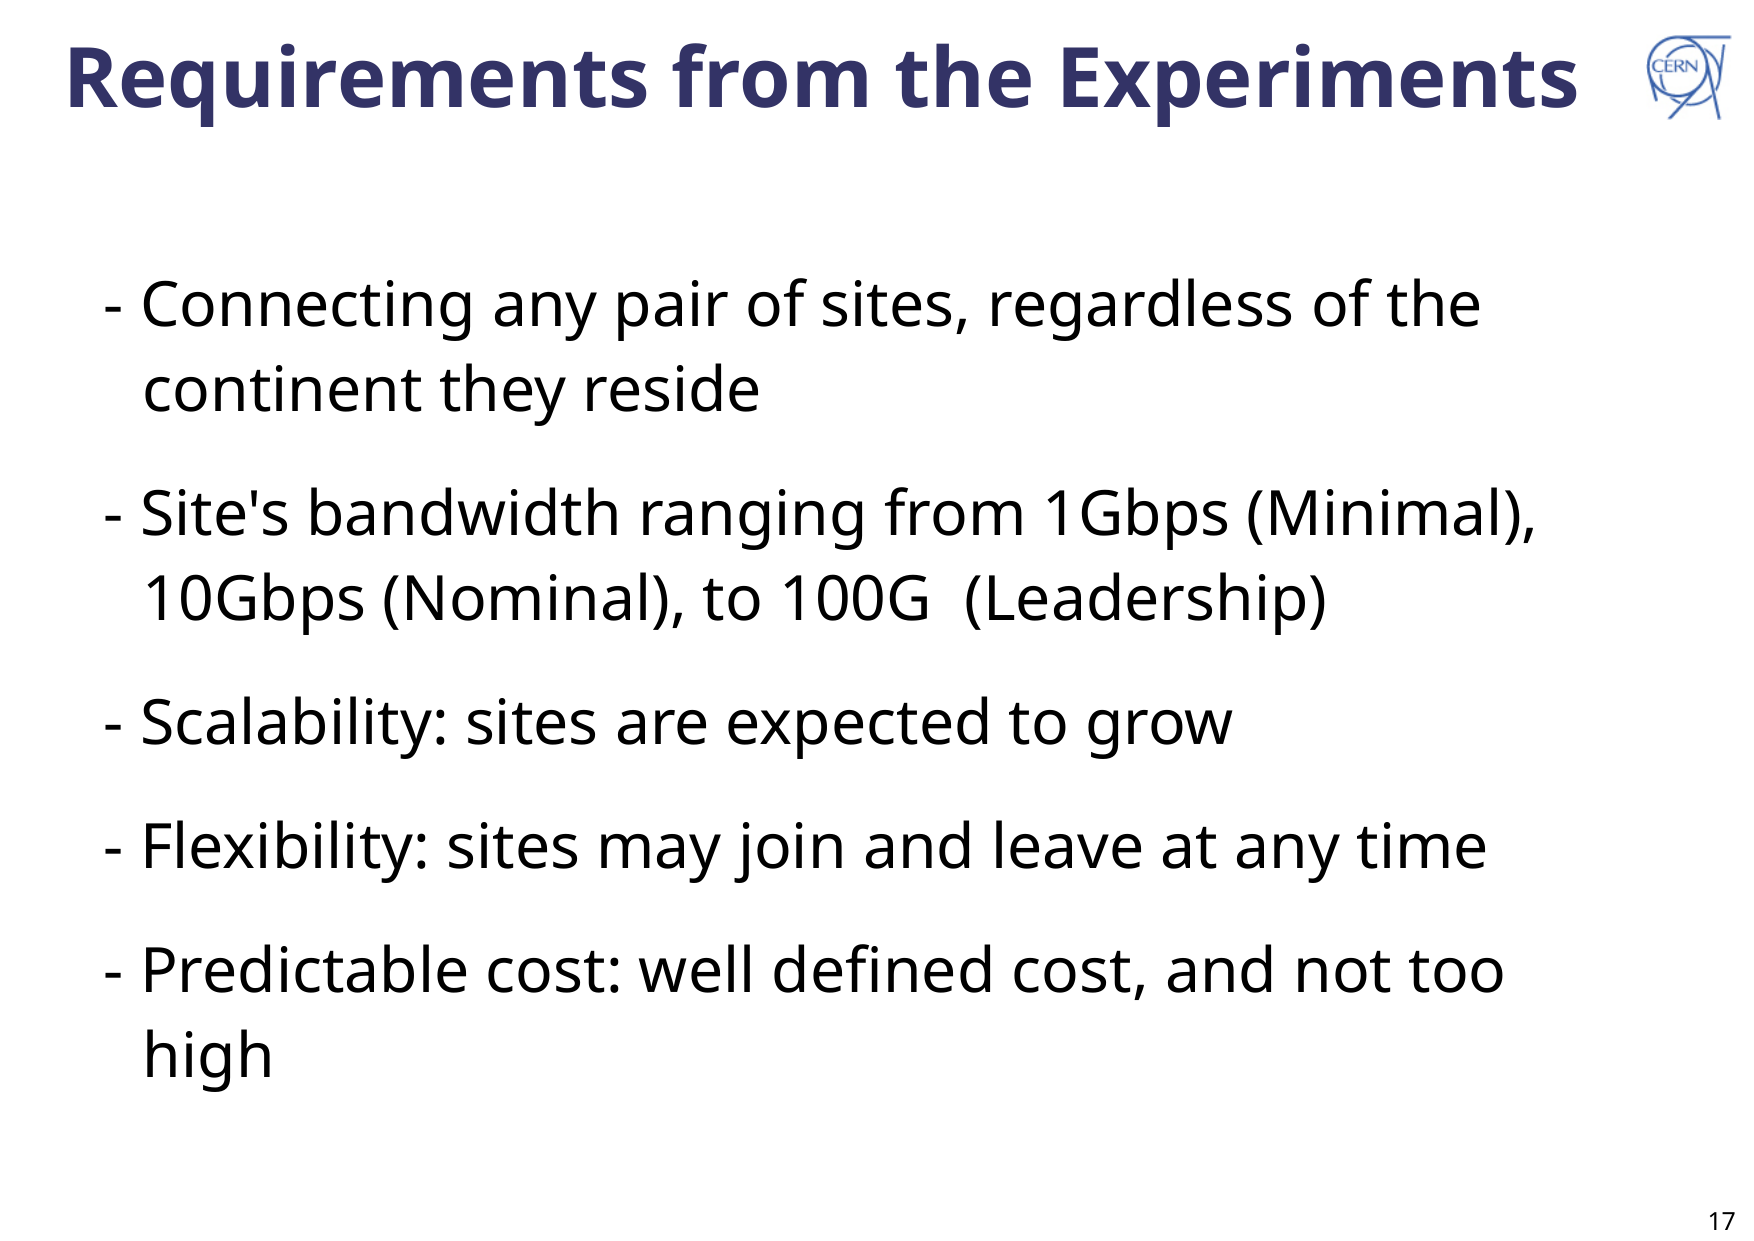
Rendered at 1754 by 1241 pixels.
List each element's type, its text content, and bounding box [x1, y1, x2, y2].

text_box - Connecting any pair of sites, regardless of the continent they reside - Site's bandwidth ranging from 1Gbps (Minimal), 10Gbps (Nominal), to 100G (Leadership) - Scalability: sites are expected to grow - Flexibility: sites may join and leave at any time - Predictable cost: well defined cost, and not too high [89, 252, 1580, 1038]
picture [1646, 34, 1732, 120]
title Requirements from the Experiments [63, 0, 1621, 166]
